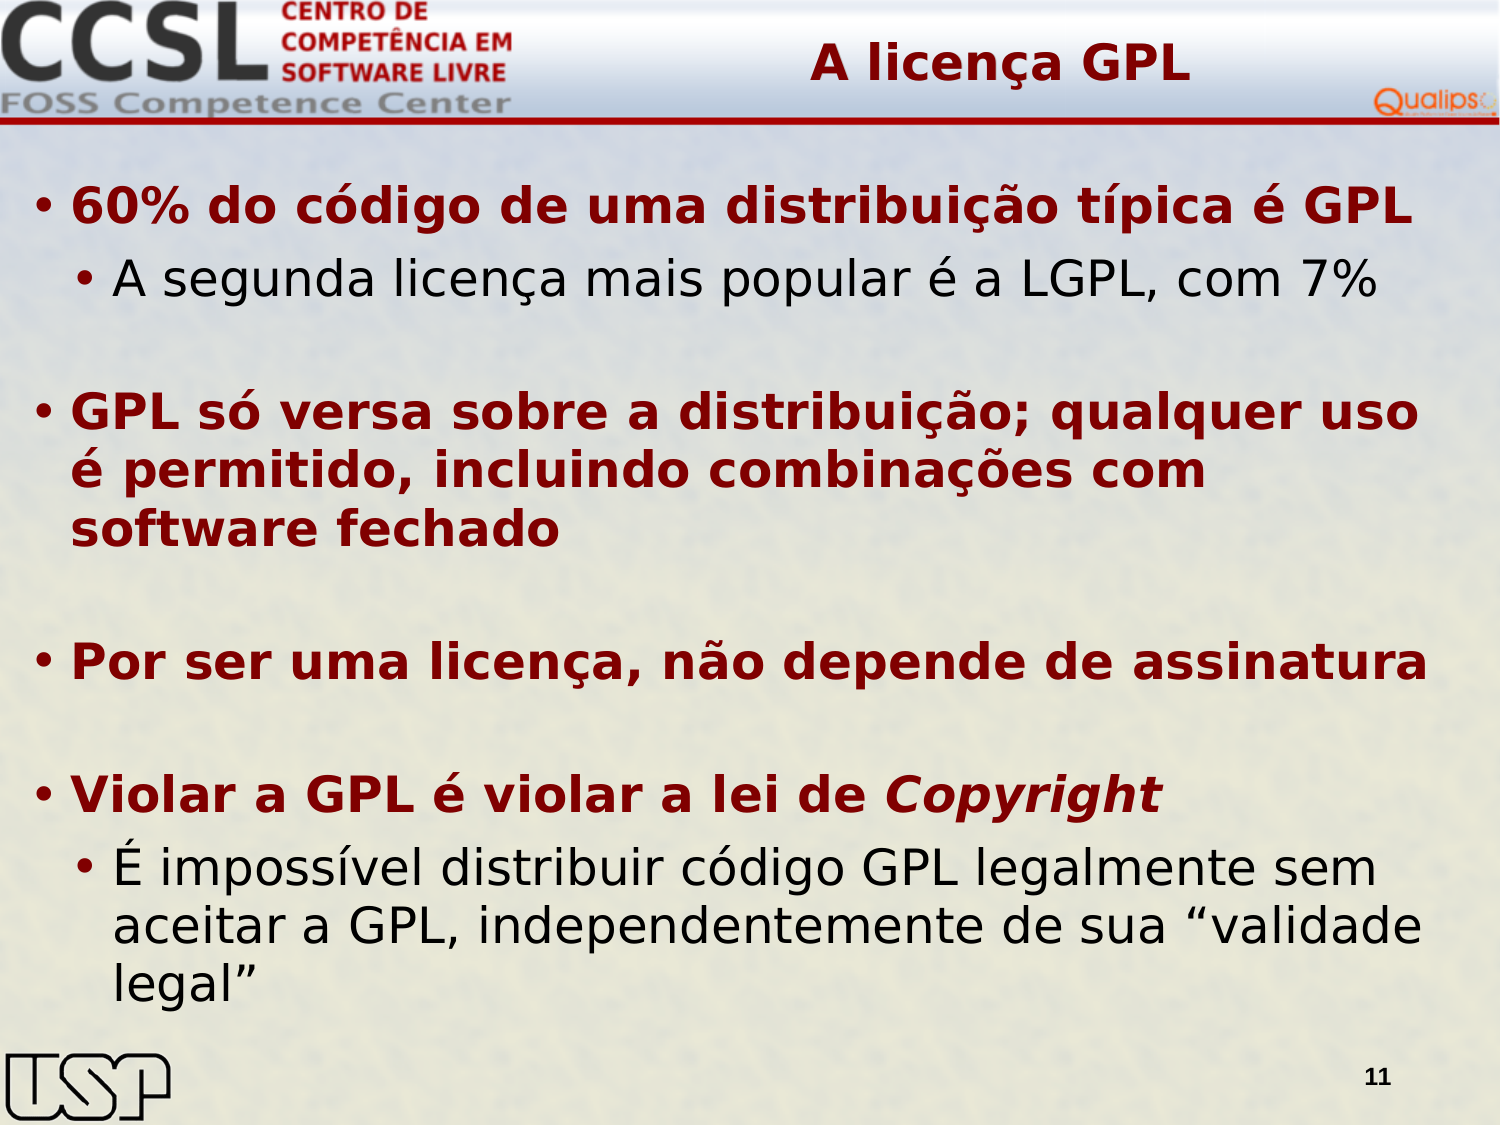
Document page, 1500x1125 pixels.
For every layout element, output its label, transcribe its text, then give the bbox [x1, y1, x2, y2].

list 60% do código de uma distribuição típica é GPL A segunda licença mais popular é a LGPL, com 7% GPL só versa sobre a distribuição; qualquer uso é permitido, incluindo combinações com software fechado Por ser uma licença, não depende de assinatura Violar a GPL é violar a lei de Copyright É impossível distribuir código GPL legalmente sem aceitar a GPL, independentemente de sua “validade legal” [29, 177, 1447, 1108]
title A licença GPL [501, 7, 1500, 119]
picture [0, 0, 1500, 1125]
